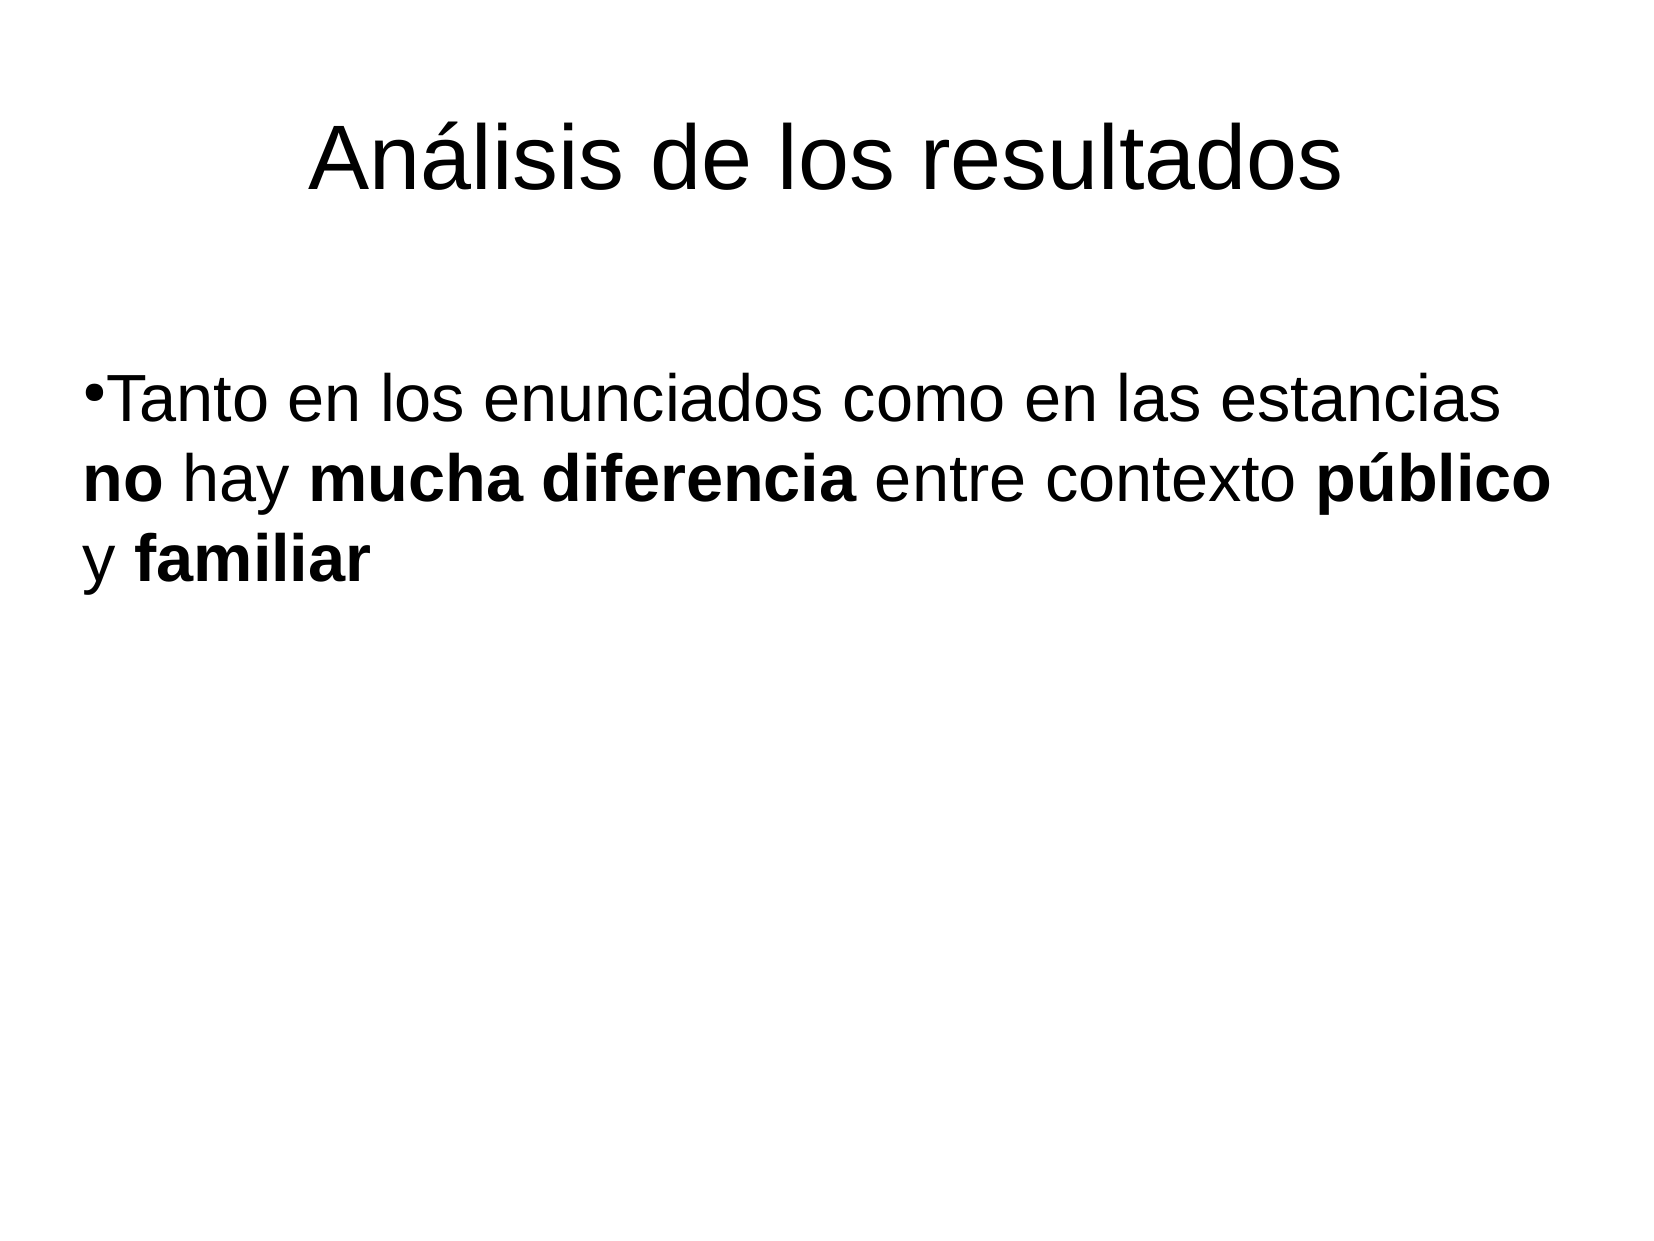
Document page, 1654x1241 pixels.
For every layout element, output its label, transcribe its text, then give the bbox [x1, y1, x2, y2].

title Análisis de los resultados [82, 49, 1571, 257]
list Tanto en los enunciados como en las estancias no hay mucha diferencia entre contexto público y familiar [82, 354, 1571, 1109]
